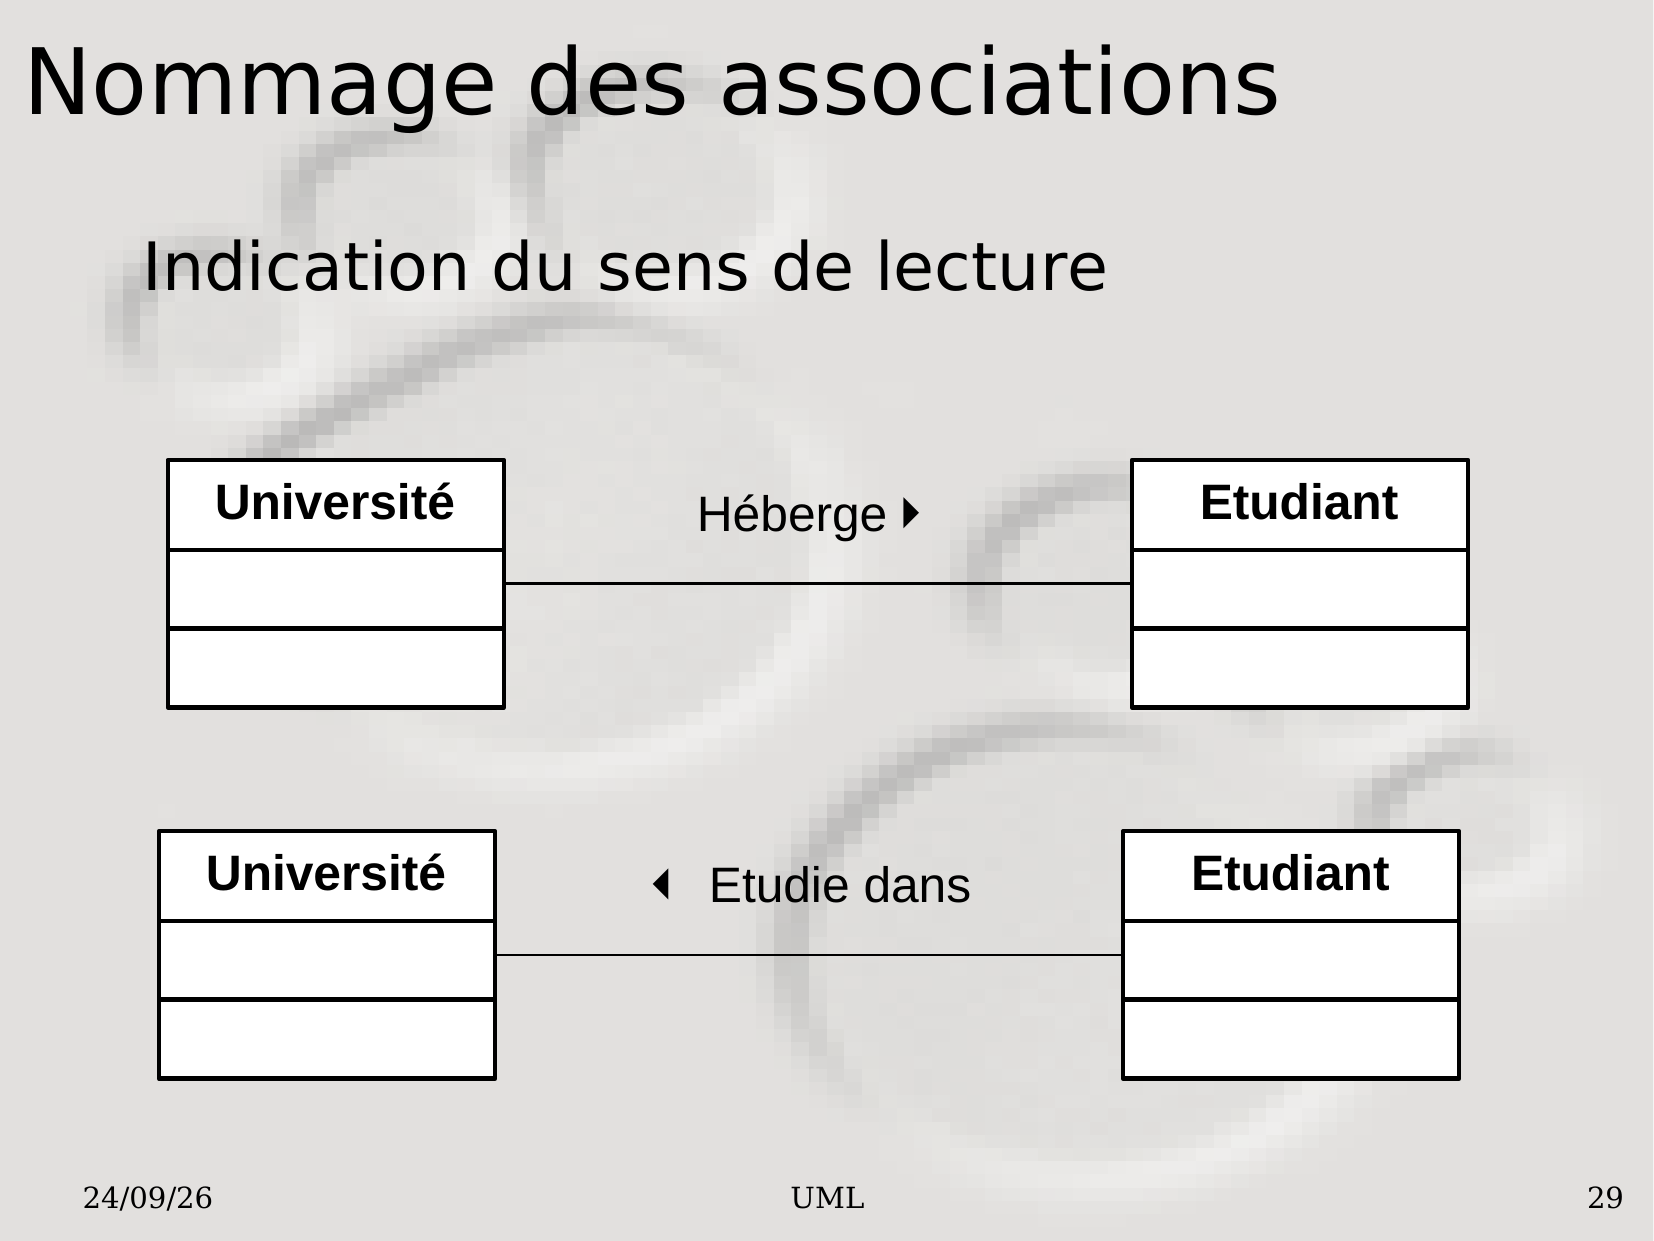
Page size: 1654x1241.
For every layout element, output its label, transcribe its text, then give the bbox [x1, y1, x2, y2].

chart [149, 450, 1478, 1089]
picture [0, 0, 1654, 1241]
title Nommage des associations [8, 21, 1538, 144]
list Indication du sens de lecture [110, 220, 1640, 1117]
